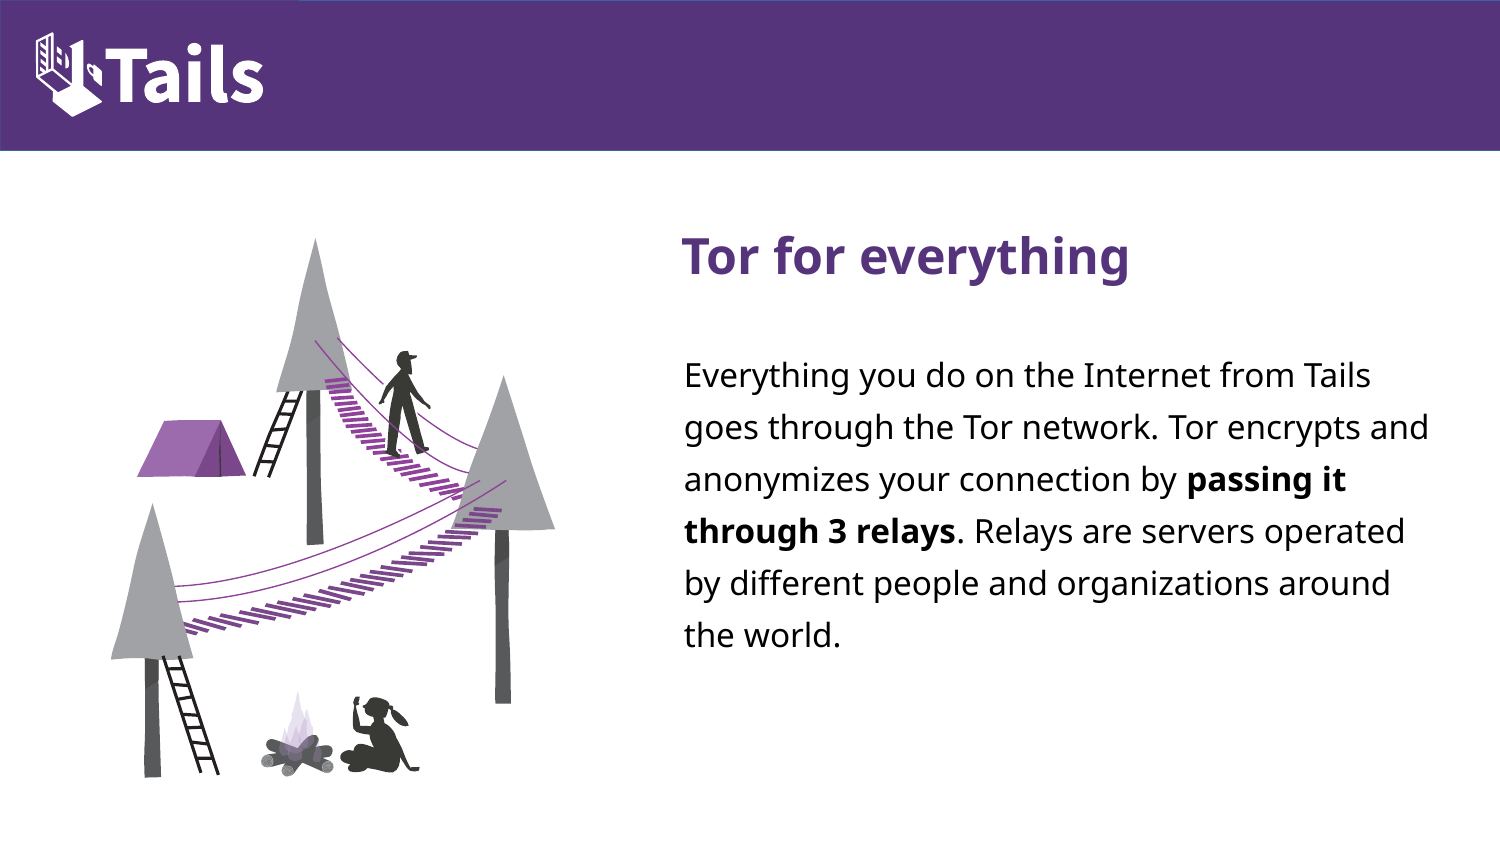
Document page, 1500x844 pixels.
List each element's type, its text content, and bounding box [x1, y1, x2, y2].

text_box Everything you do on the Internet from Tails goes through the Tor network. Tor encrypts and anonymizes your connection by passing it through 3 relays. Relays are servers operated by different people and organizations around the world. [669, 337, 1457, 593]
title Tor for everything [680, 197, 1426, 314]
picture [92, 232, 574, 782]
